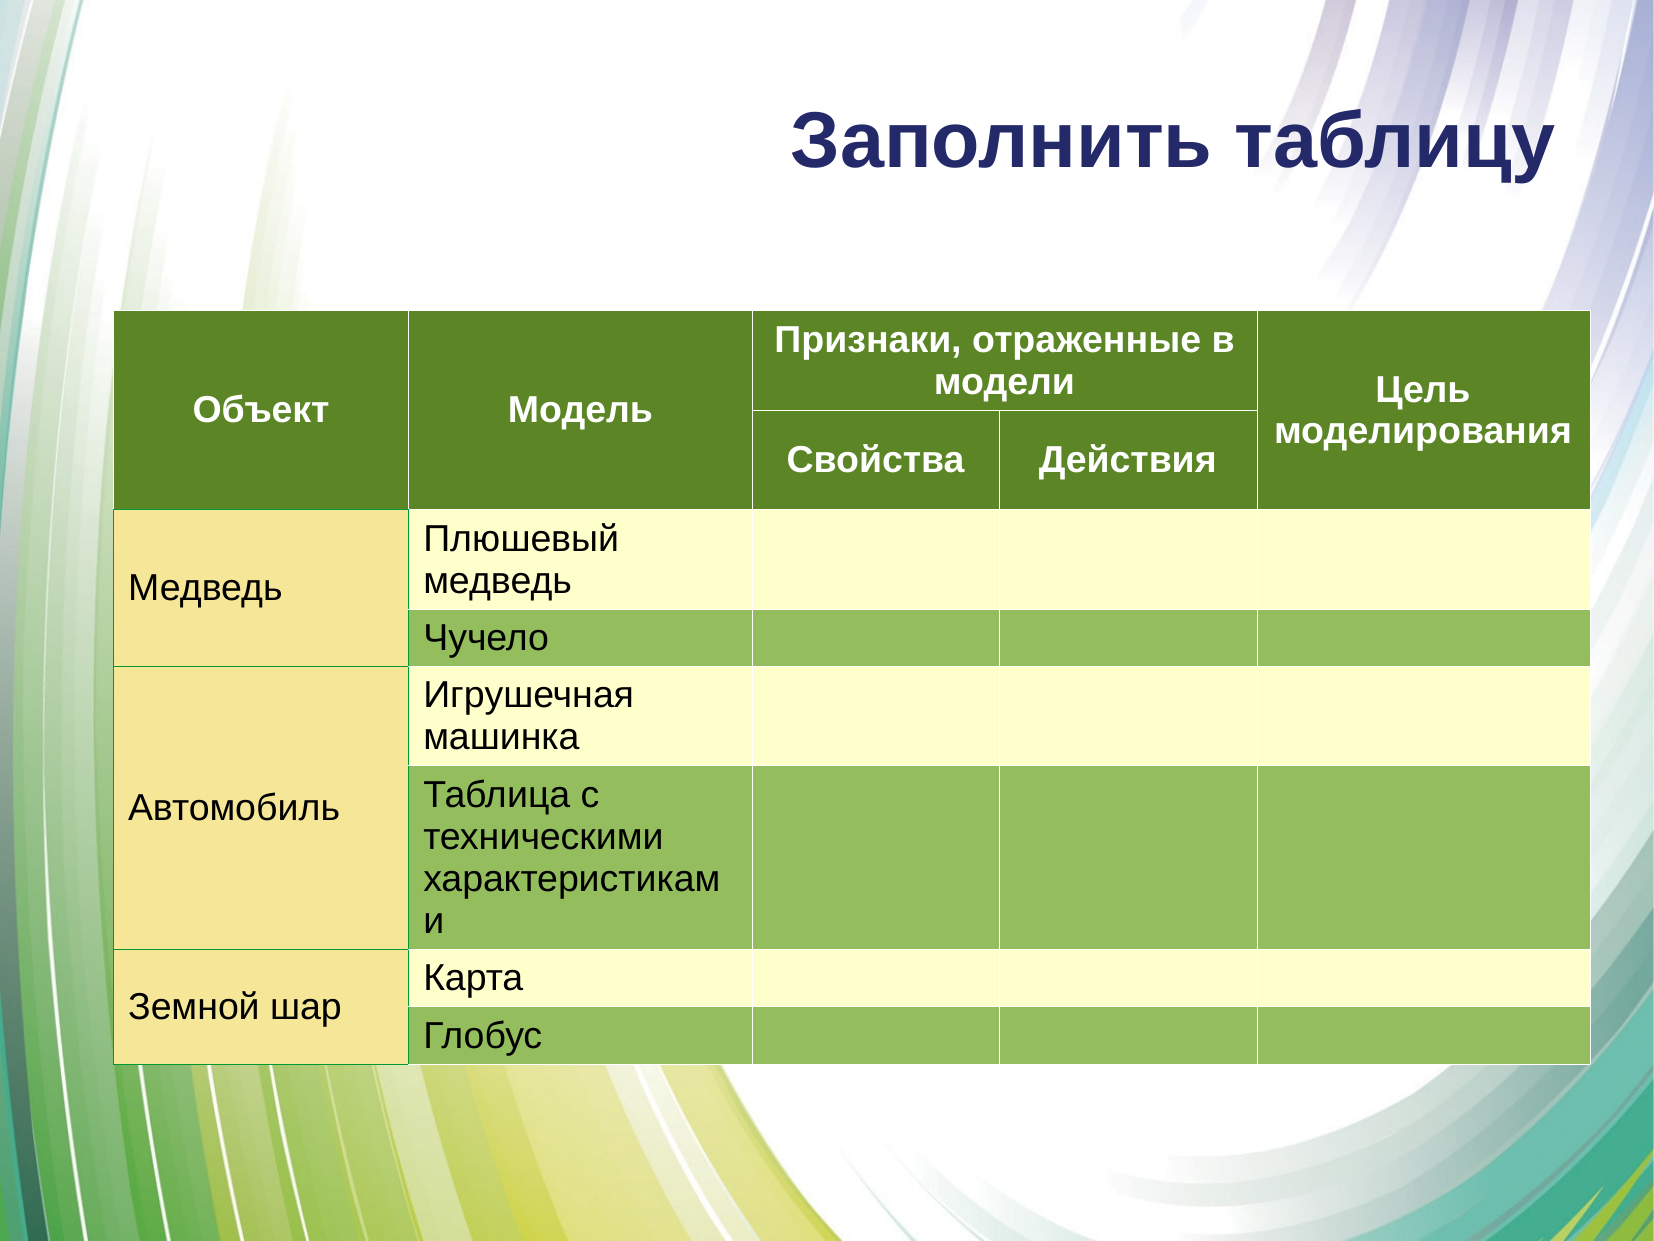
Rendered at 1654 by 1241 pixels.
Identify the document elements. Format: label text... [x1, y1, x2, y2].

table_header Модель [409, 311, 752, 509]
table_cell [1258, 667, 1590, 765]
table_cell Свойства [753, 411, 999, 509]
table_cell Глобус [409, 1007, 752, 1064]
table_cell [753, 766, 999, 949]
table_cell [753, 510, 999, 609]
table_header Цель моделирования [1258, 311, 1590, 509]
table_cell Чучело [409, 610, 752, 666]
table_cell [1258, 766, 1590, 949]
table_cell [1258, 950, 1590, 1006]
table_header Признаки, отраженные в модели [753, 311, 1257, 410]
table_cell Медведь [114, 510, 408, 666]
table_cell [753, 667, 999, 765]
table_cell Плюшевый медведь [409, 510, 752, 609]
table_cell [1000, 1007, 1257, 1064]
table_cell Земной шар [114, 950, 408, 1064]
picture [0, 0, 1654, 1241]
table_cell [1258, 1007, 1590, 1064]
table_cell Игрушечная машинка [409, 667, 752, 765]
table_cell [1000, 667, 1257, 765]
table_cell [1258, 610, 1590, 666]
table_header Объект [114, 311, 408, 509]
text_box Заполнить таблицу [58, 58, 1571, 215]
table_cell [753, 1007, 999, 1064]
table_cell Таблица с техническими характеристиками [409, 766, 752, 949]
table_cell Действия [1000, 411, 1257, 509]
table_cell [1000, 610, 1257, 666]
table_cell [753, 610, 999, 666]
table_cell [1258, 510, 1590, 609]
table_cell [753, 950, 999, 1006]
table_cell [1000, 510, 1257, 609]
table_cell Карта [409, 950, 752, 1006]
table_cell Автомобиль [114, 667, 408, 949]
table_cell [1000, 766, 1257, 949]
table_cell [1000, 950, 1257, 1006]
